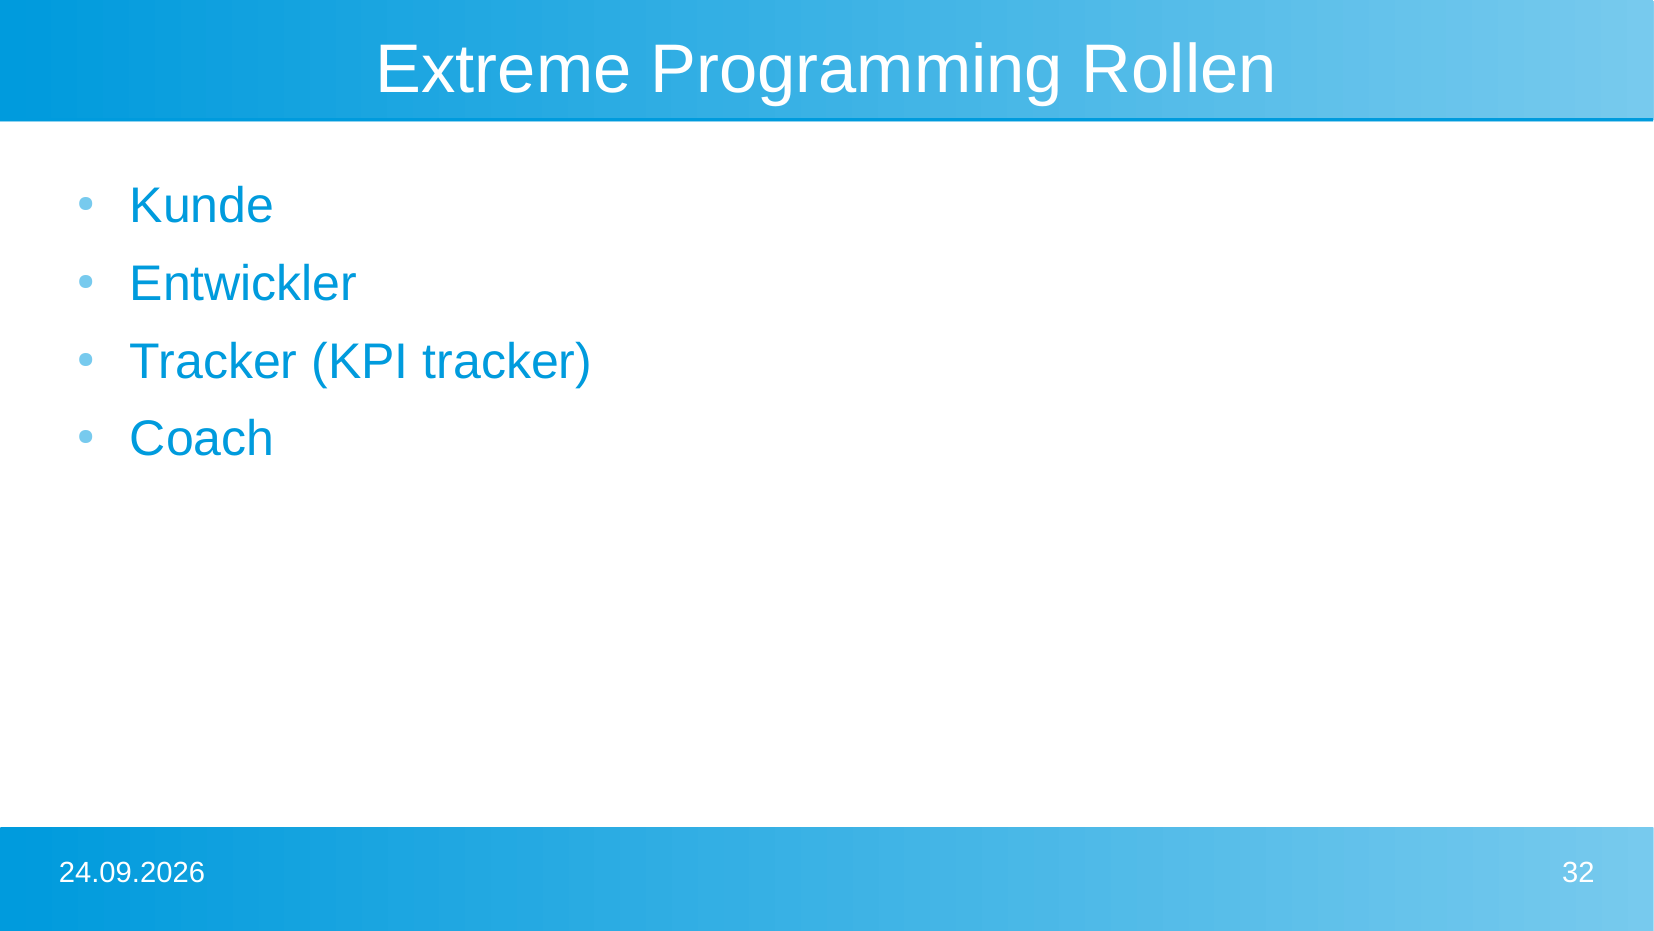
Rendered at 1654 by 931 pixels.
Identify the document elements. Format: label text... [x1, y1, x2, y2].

list Kunde Entwickler Tracker (KPI tracker) Coach [59, 177, 1595, 768]
title Extreme Programming Rollen [59, 29, 1595, 108]
